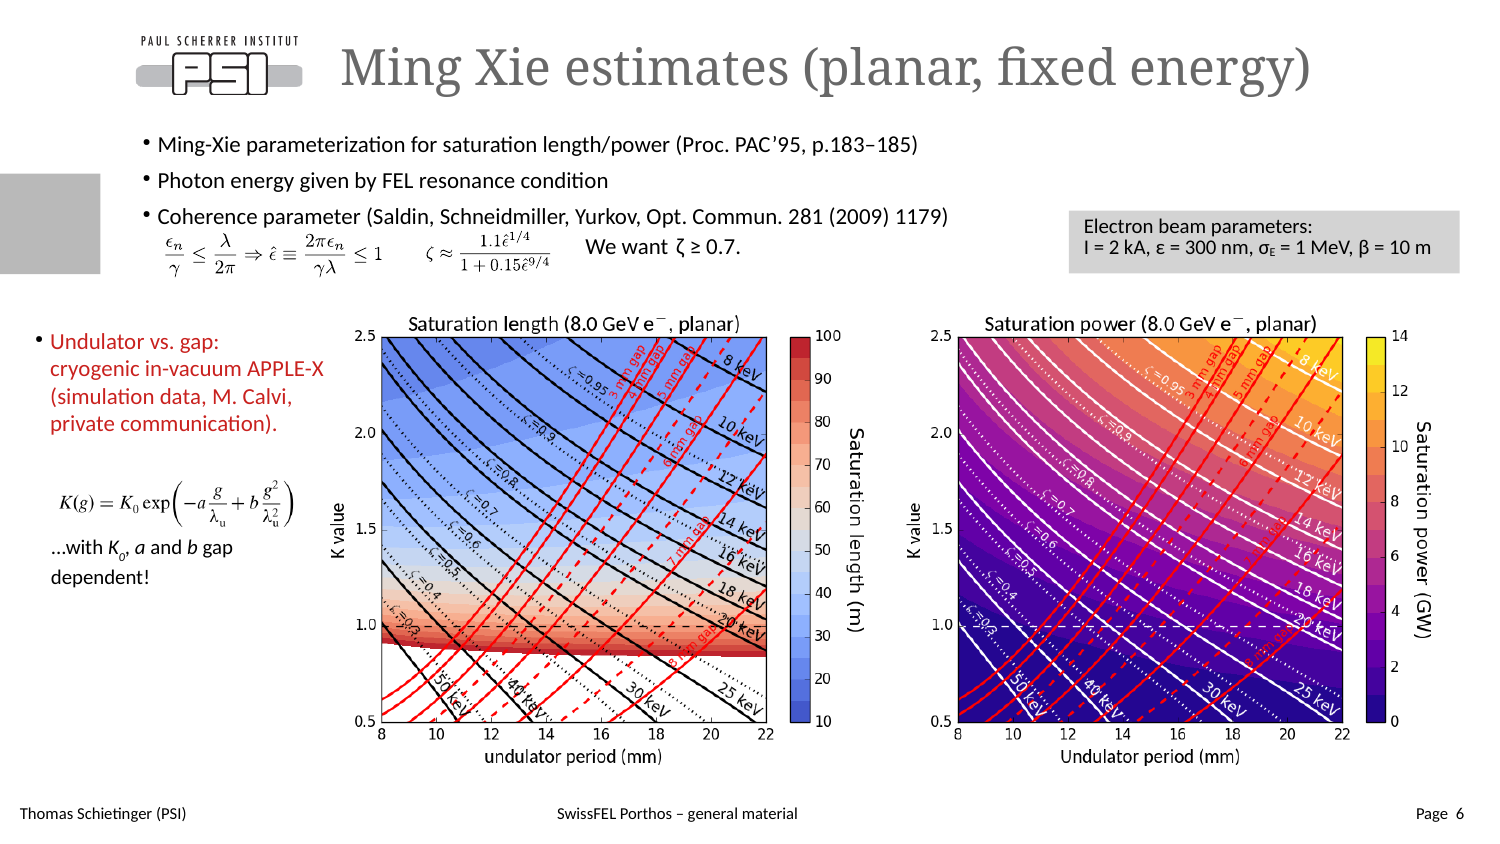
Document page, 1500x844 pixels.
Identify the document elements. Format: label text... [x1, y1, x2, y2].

text_box [315, 238, 326, 247]
text_box [244, 249, 263, 261]
text_box [314, 264, 325, 278]
list Ming-Xie parameterization for saturation length/power (Proc. PAC’95, p.183–185) Photon energy given by FEL resonance condition Coherence parameter (Saldin, Schneidmiller, Yurkov, Opt. Commun. 281 (2009) 1179) We want ζ ≥ 0.7. [135, 129, 1002, 289]
list Undulator vs. gap: cryogenic in-vacuum APPLE-X (simulation data, M. Calvi, private communication). [27, 326, 327, 486]
text_box [461, 258, 468, 271]
text_box [502, 238, 509, 247]
picture [50, 285, 1486, 799]
text_box [536, 256, 542, 269]
text_box [306, 233, 314, 247]
text_box [269, 251, 277, 261]
text_box [440, 249, 453, 258]
text_box [326, 259, 336, 274]
text_box [481, 234, 487, 247]
text_box [505, 258, 512, 271]
text_box [510, 231, 515, 240]
text_box [523, 257, 535, 266]
text_box [224, 264, 236, 274]
text_box [516, 230, 523, 244]
text_box [193, 247, 206, 259]
text_box [523, 231, 530, 241]
text_box [327, 238, 334, 247]
text_box [473, 260, 486, 272]
text_box [166, 238, 183, 250]
text_box [215, 260, 224, 274]
text_box [513, 258, 528, 271]
text_box [169, 264, 180, 278]
text_box [354, 247, 367, 259]
text_box [494, 234, 501, 247]
text_box Electron beam parameters: I = 2 kA, ε = 300 nm, σE = 1 MeV, β = 10 m [1068, 210, 1460, 274]
text_box [490, 258, 499, 271]
text_box [335, 243, 344, 250]
text_box [542, 257, 549, 266]
text_box [375, 246, 382, 260]
text_box [426, 245, 434, 262]
text_box [220, 233, 231, 248]
title Ming Xie estimates (planar, fixed energy) [340, 35, 1442, 98]
list ...with K0, a and b gap dependent! [50, 533, 280, 622]
